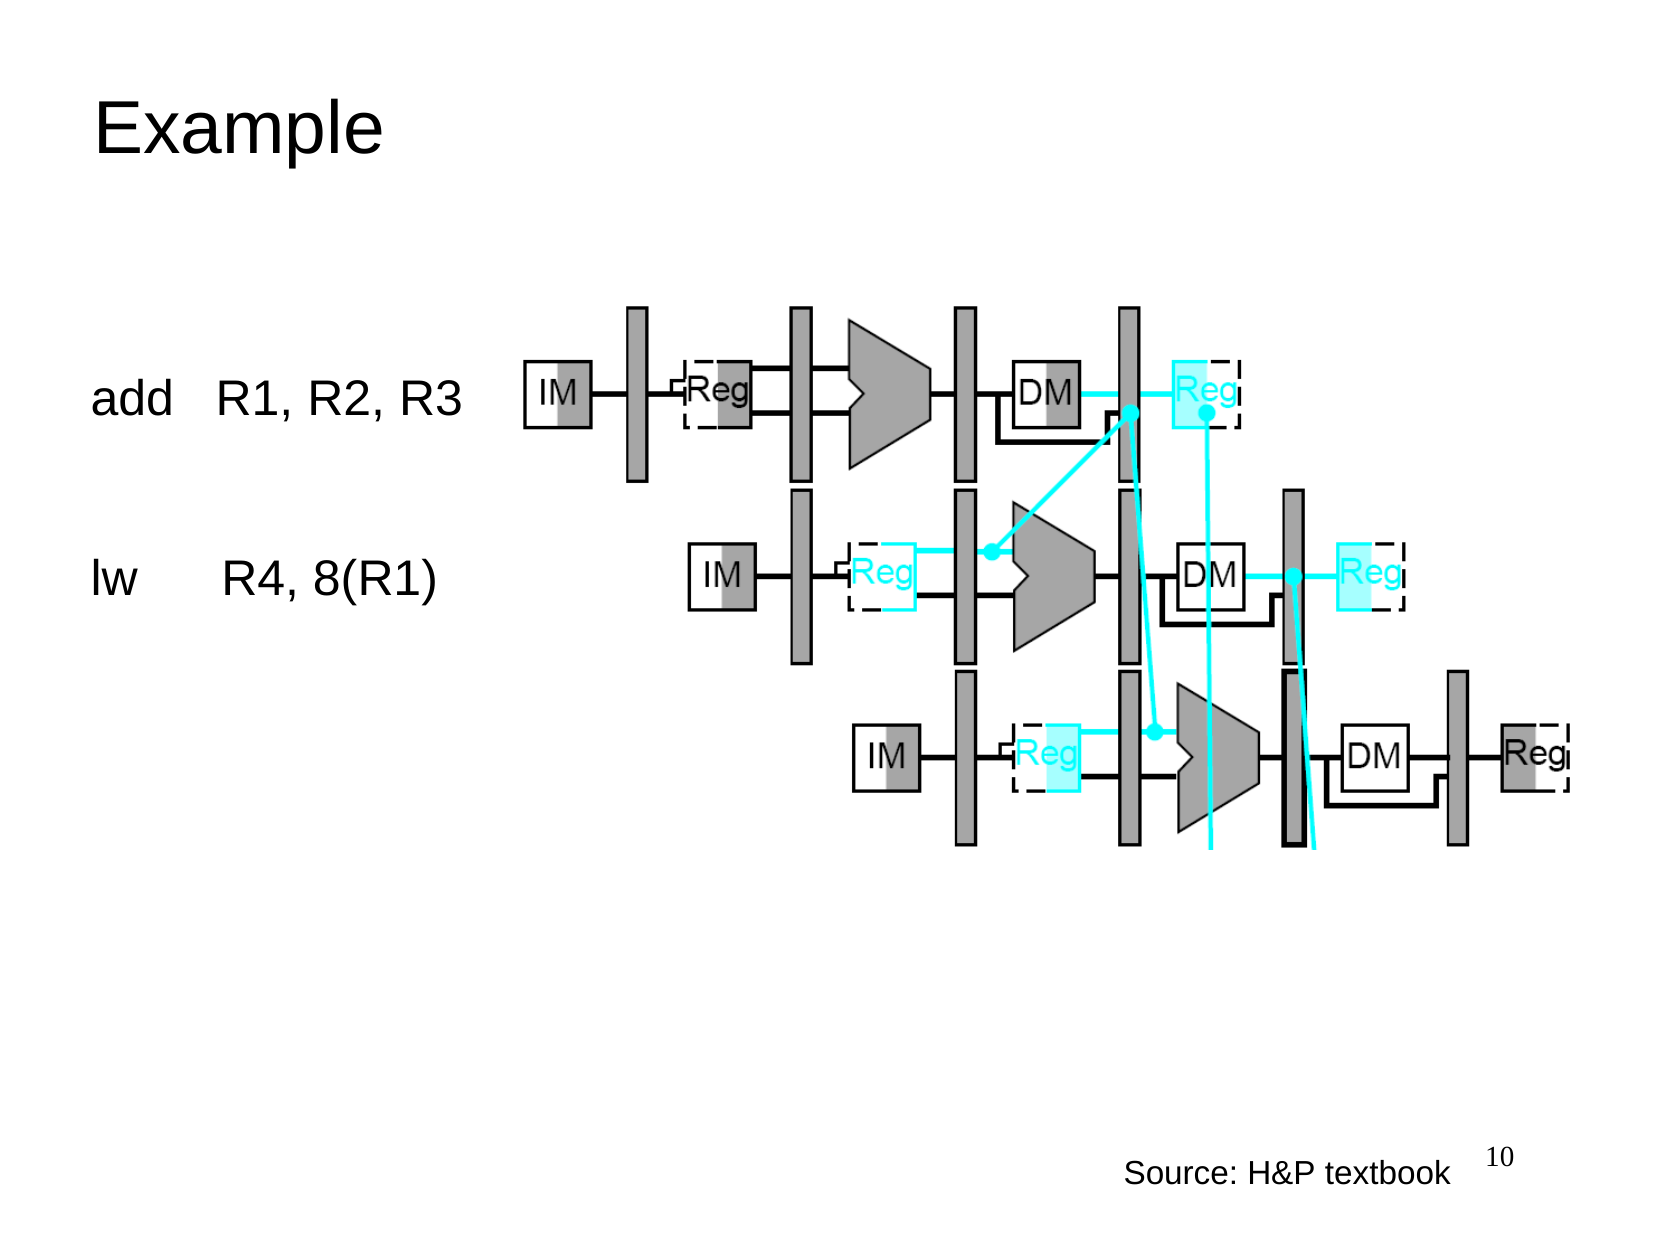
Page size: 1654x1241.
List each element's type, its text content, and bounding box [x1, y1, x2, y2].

text_box <number> [1184, 1129, 1530, 1213]
picture [482, 275, 1589, 850]
text_box add R1, R2, R3 lw R4, 8(R1) [75, 358, 479, 614]
text_box Example [78, 71, 401, 177]
text_box Source: H&P textbook [1108, 1143, 1467, 1199]
